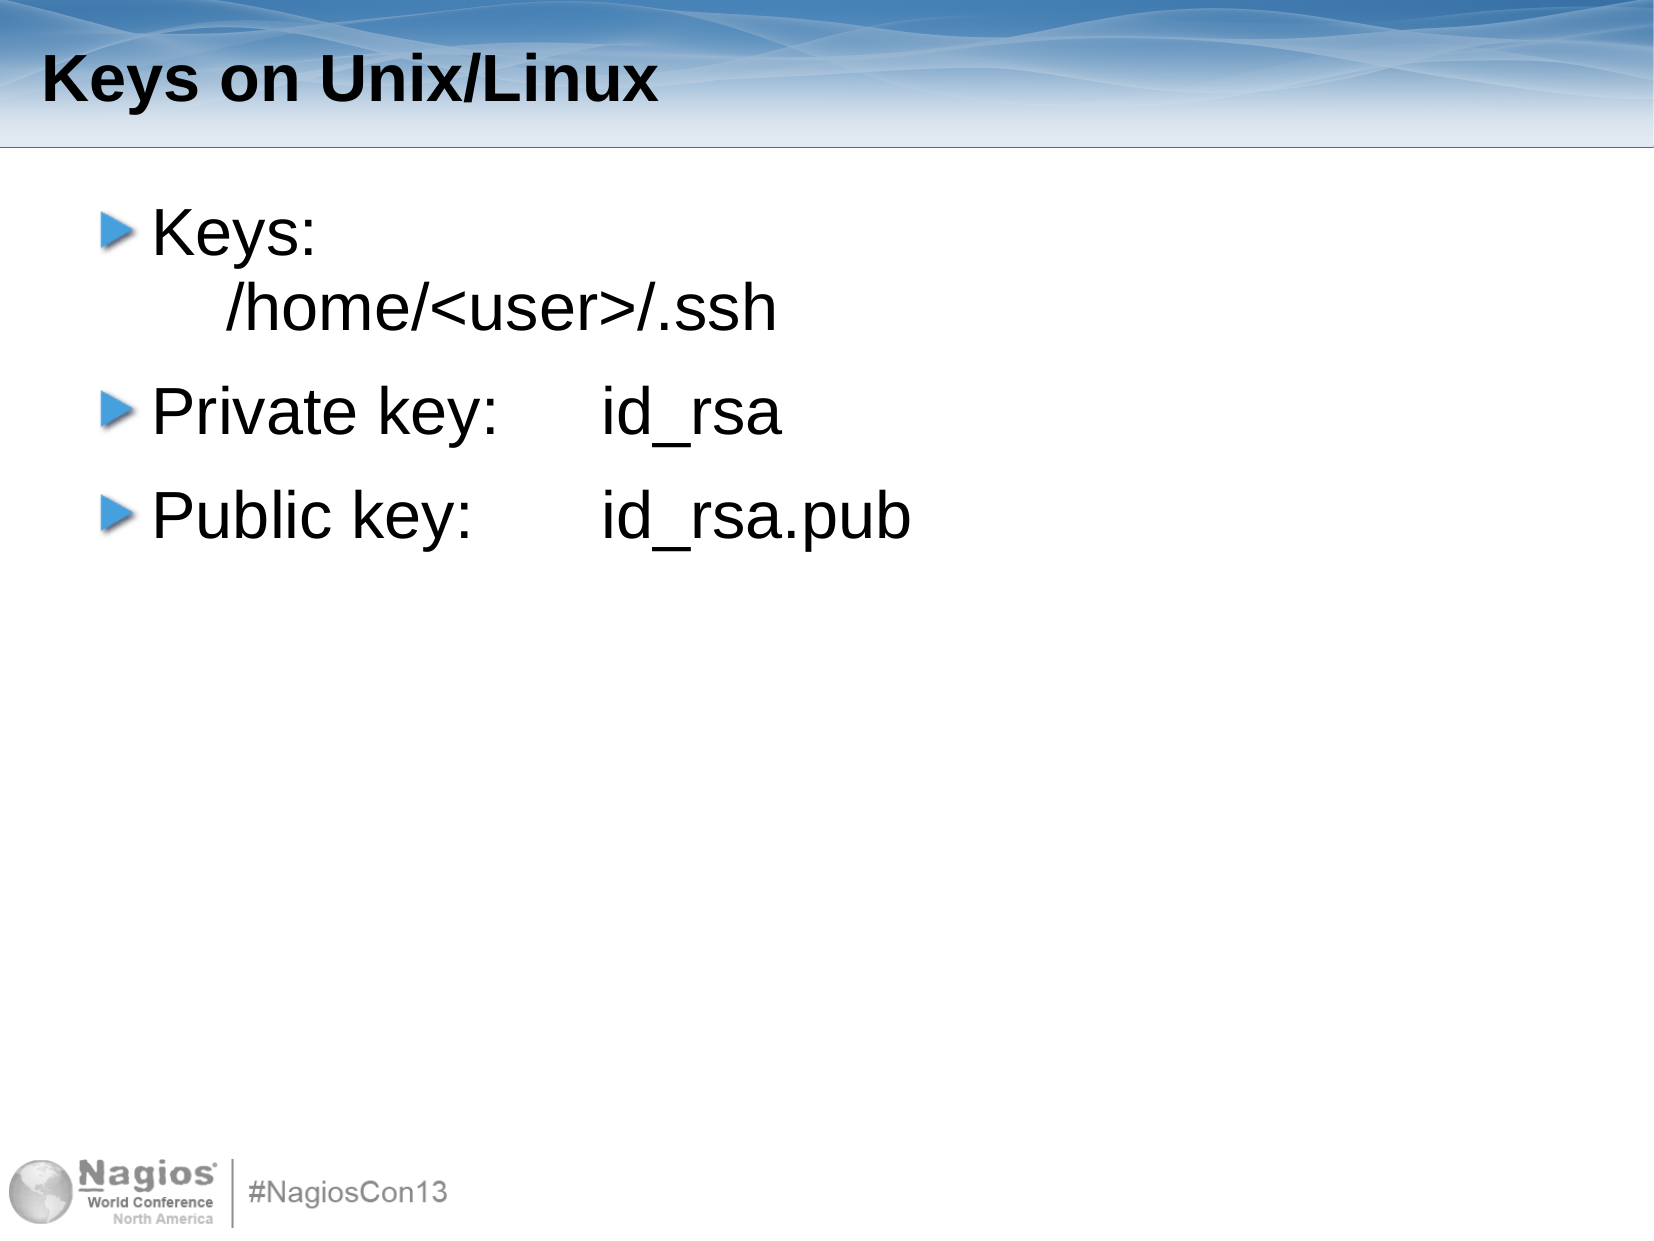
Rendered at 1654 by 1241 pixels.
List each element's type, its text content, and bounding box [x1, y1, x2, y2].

picture [0, 0, 1654, 147]
picture [9, 1159, 453, 1228]
list Keys: /home/<user>/.ssh Private key: id_rsa Public key: id_rsa.pub [80, 194, 1569, 1014]
title Keys on Unix/Linux [41, 29, 1248, 127]
